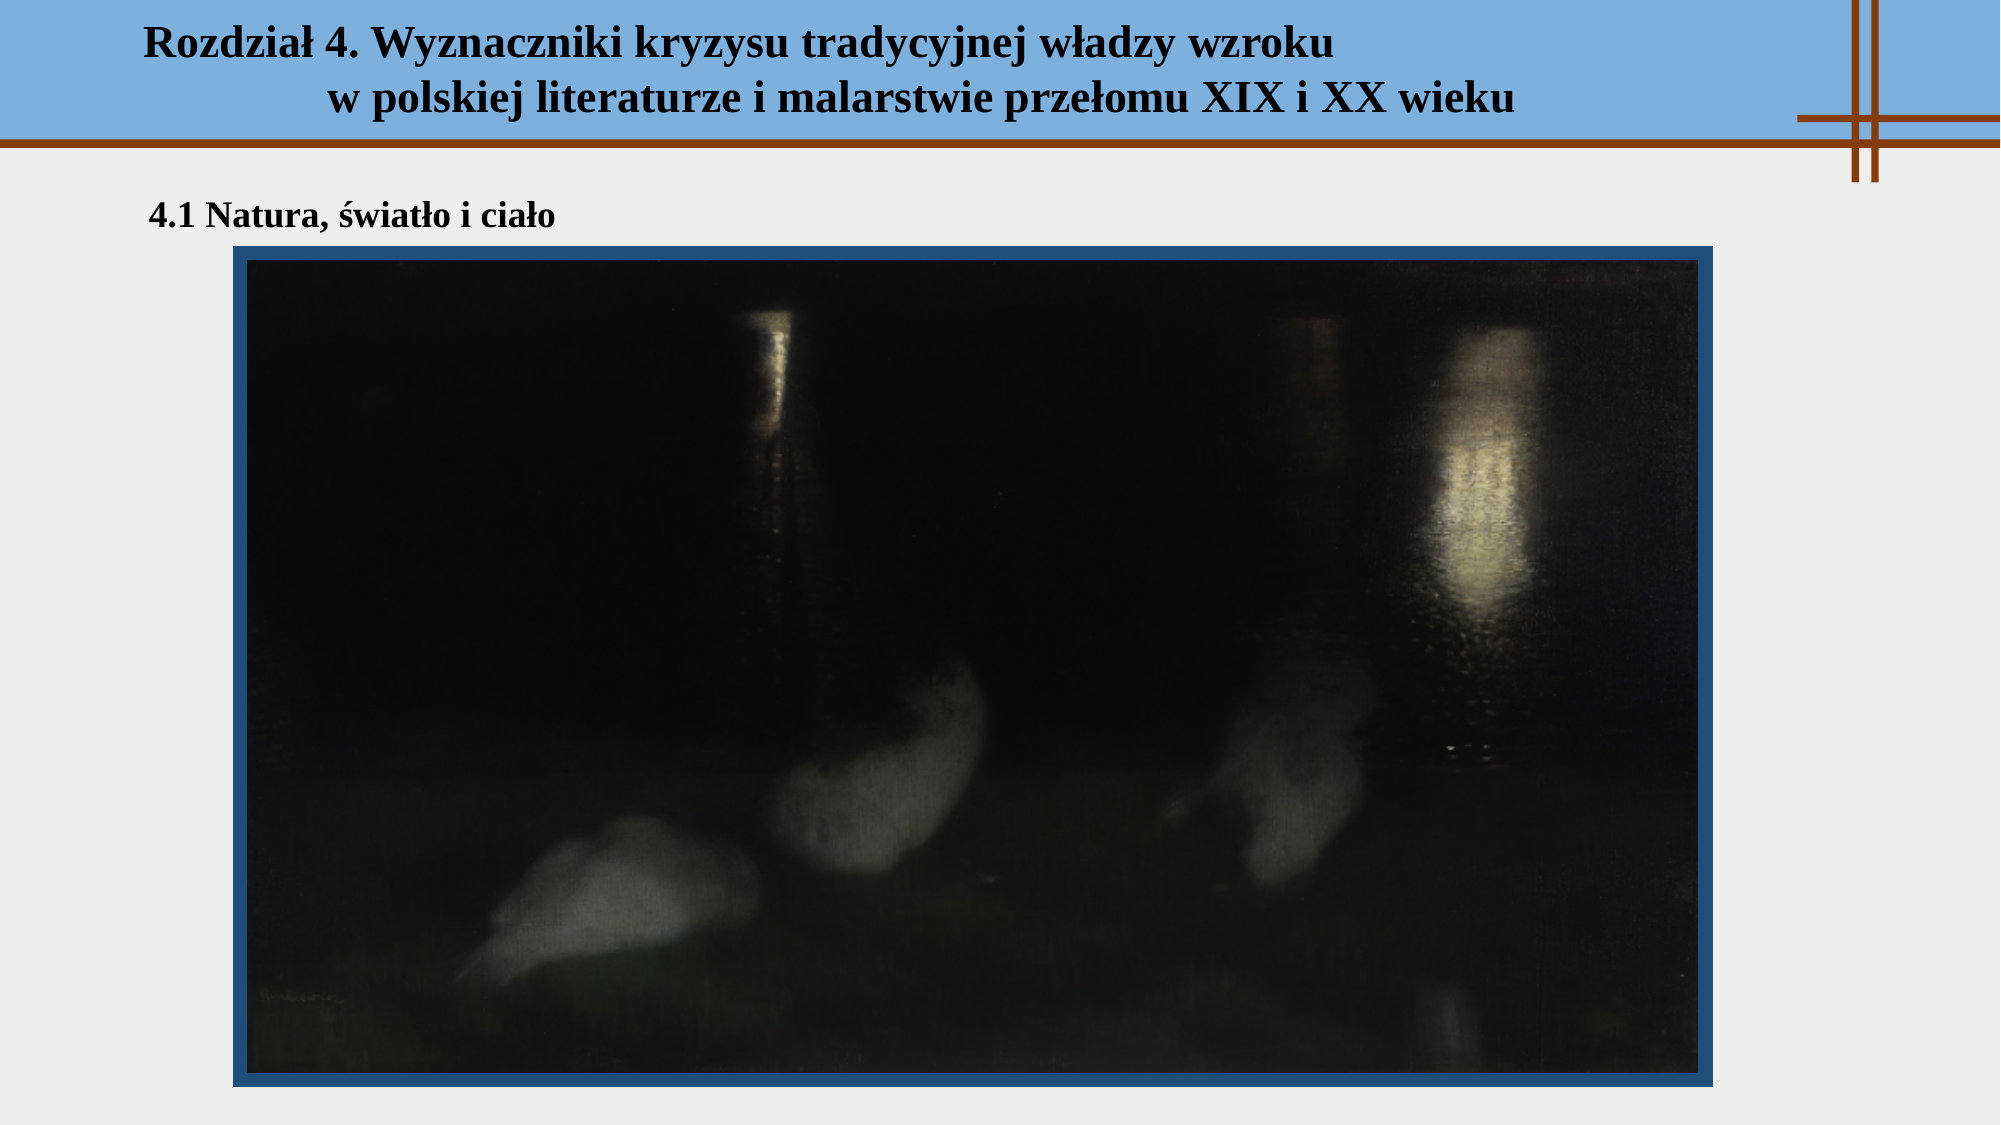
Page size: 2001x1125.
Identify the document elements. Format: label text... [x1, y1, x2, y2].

text_box 4.1 Natura, światło i ciało [130, 182, 572, 243]
text_box [0, 0, 2001, 183]
text_box Rozdział 4. Wyznaczniki kryzysu tradycyjnej władzy wzroku w polskiej literaturze i malarstwie przełomu XIX i XX wieku [129, 4, 1817, 130]
picture [247, 260, 1698, 1073]
